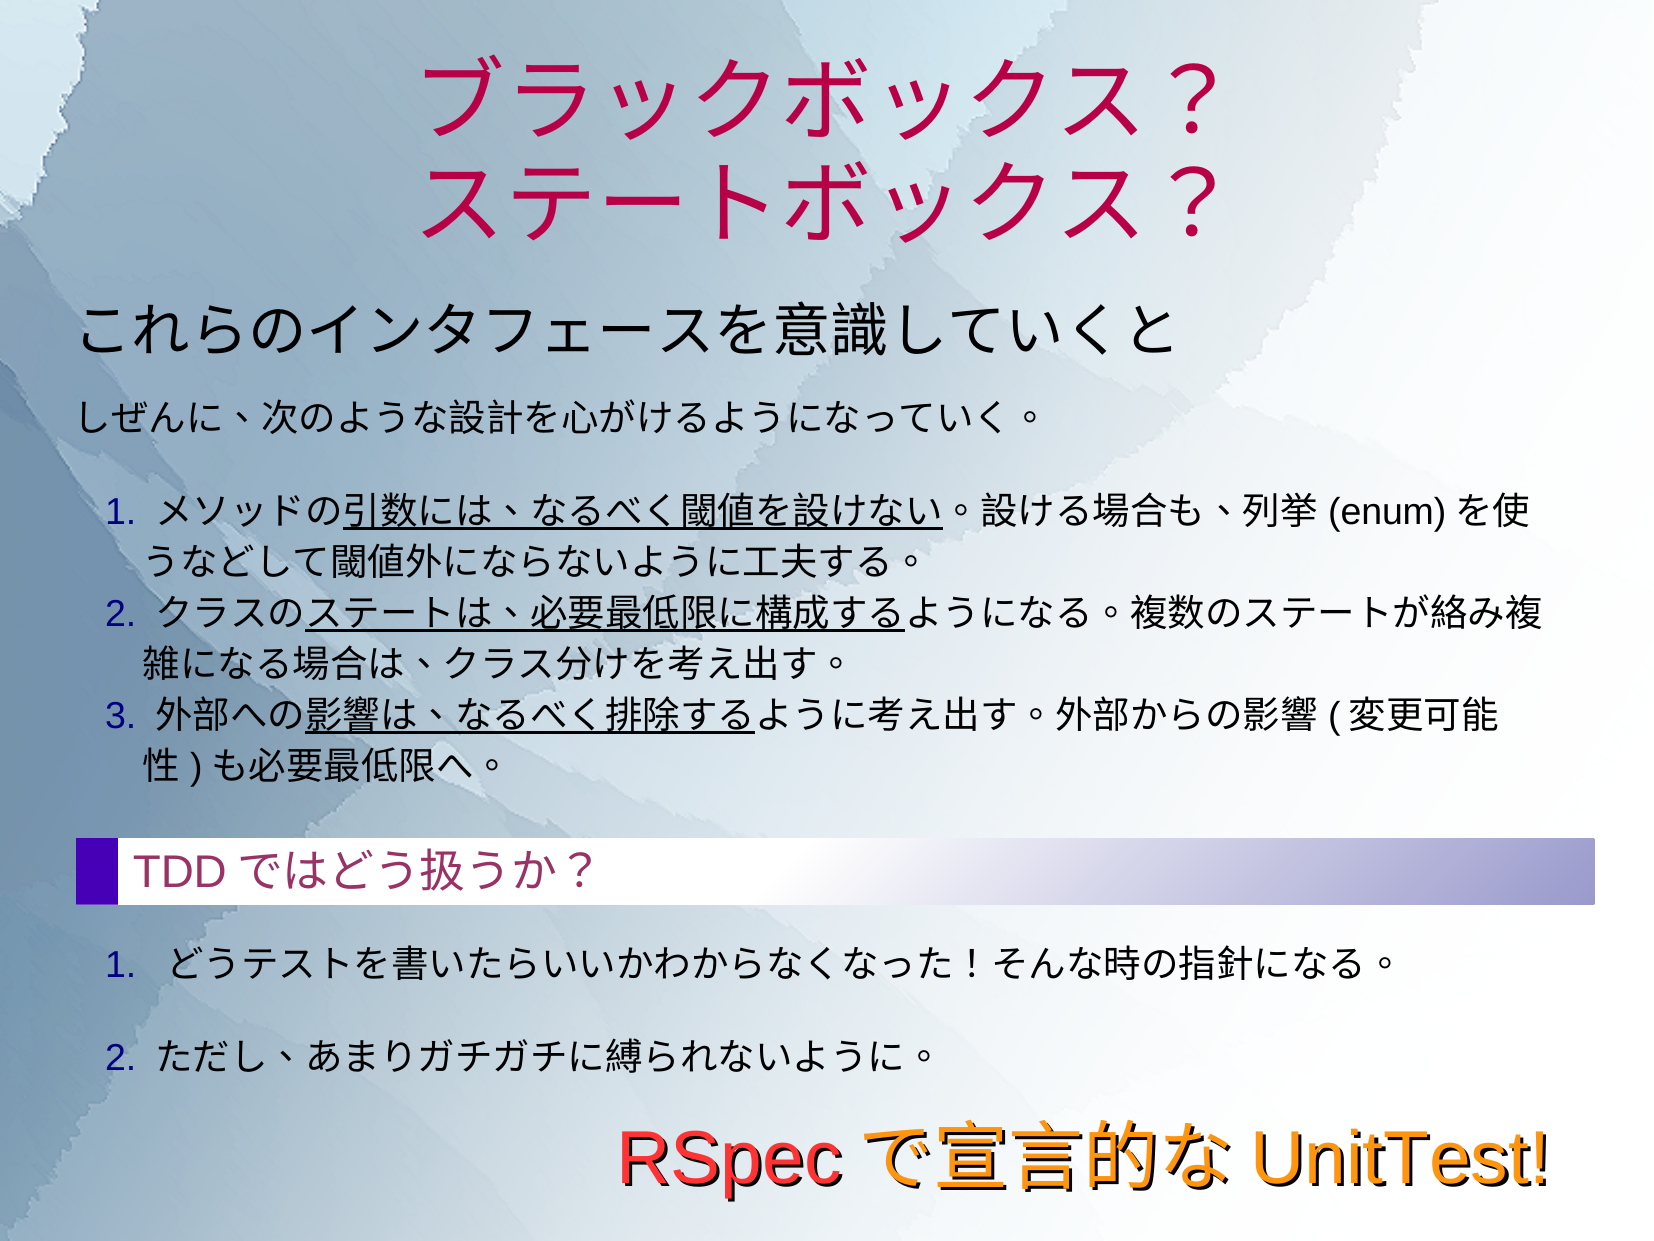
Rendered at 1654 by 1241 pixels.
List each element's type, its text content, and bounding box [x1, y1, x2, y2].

title ブラックボックス？ ステートボックス？ [82, 50, 1571, 256]
text_box TDDではどう扱うか？ [118, 838, 1595, 905]
text_box しぜんに、次のような設計を心がけるようになっていく。 1. メソッドの引数には、なるべく閾値を設けない。設ける場合も、列挙(enum)を使 うなどして閾値外にならないように工夫する。 2. クラスのステートは、必要最低限に構成するようになる。複数のステートが絡み複 雑になる場合は、クラス分けを考え出す。 3. 外部への影響は、なるべく排除するように考え出す。外部からの影響(変更可能 性)も必要最低限へ。 [59, 383, 1565, 852]
text_box 1. どうテストを書いたらいいかわからなくなった！そんな時の指針になる。 2. ただし、あまりガチガチに縛られないように。 [59, 929, 1419, 1088]
text_box これらのインタフェースを意識していくと [59, 291, 1270, 371]
text_box RSpecで宣言的なUnitTest! [561, 1107, 1565, 1207]
picture [0, 0, 1654, 1241]
